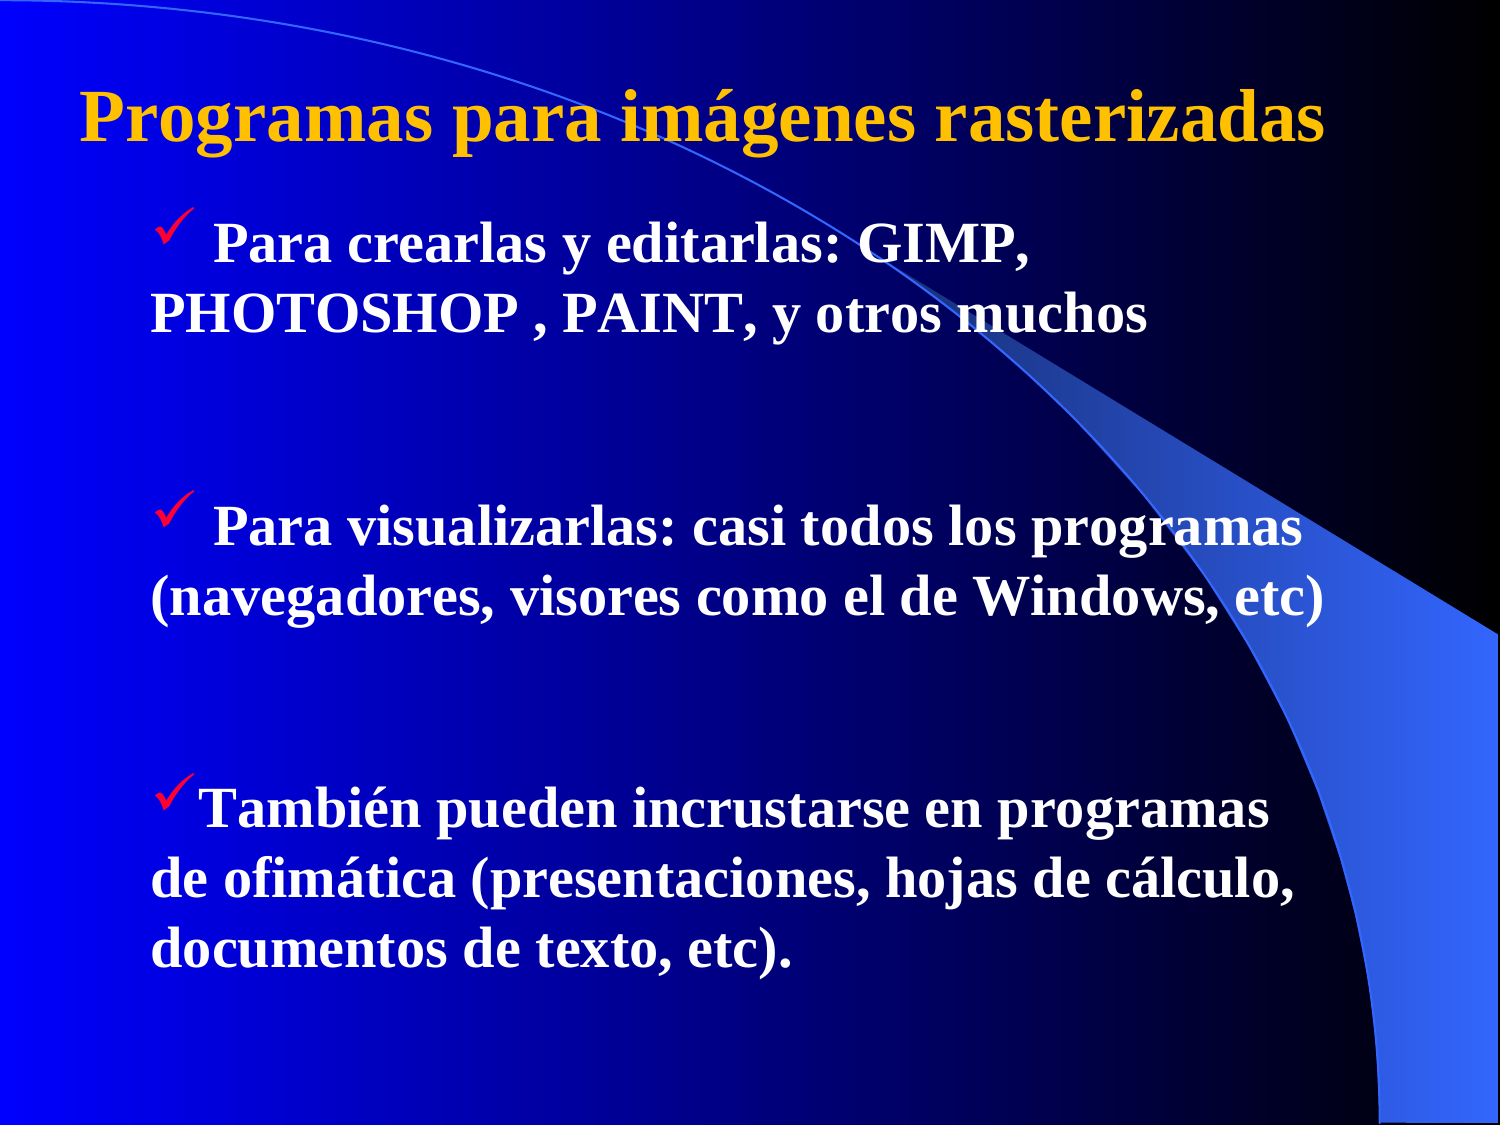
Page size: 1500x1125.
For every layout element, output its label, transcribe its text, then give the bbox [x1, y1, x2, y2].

text_box Para crearlas y editarlas: GIMP, PHOTOSHOP , PAINT, y otros muchos Para visualizarlas: casi todos los programas (navegadores, visores como el de Windows, etc) También pueden incrustarse en programas de ofimática (presentaciones, hojas de cálculo, documentos de texto, etc). [135, 196, 1345, 1094]
text_box Programas para imágenes rasterizadas [64, 58, 1424, 164]
